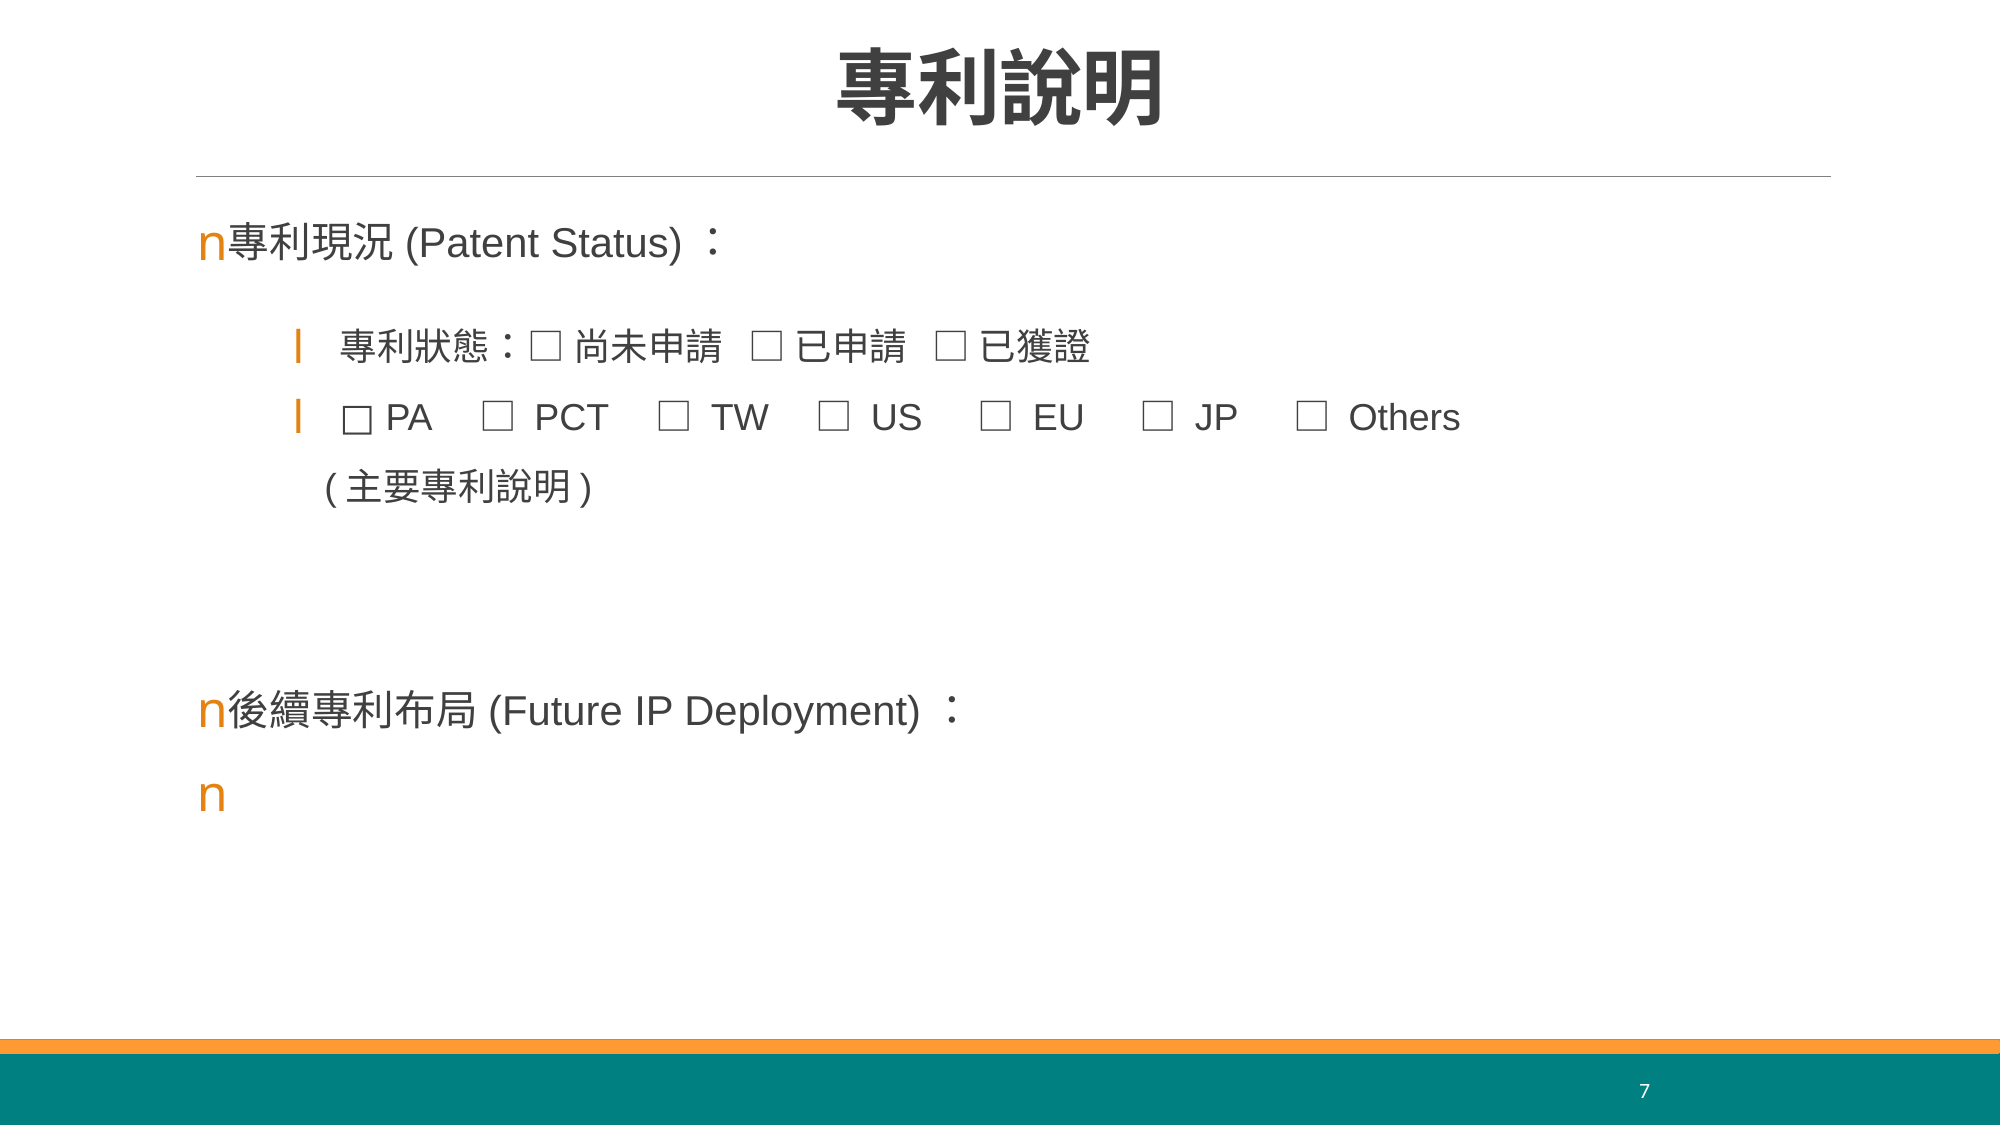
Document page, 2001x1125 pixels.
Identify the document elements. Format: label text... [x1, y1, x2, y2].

text_box <編號> [1624, 1059, 1840, 1120]
list 專利現況(Patent Status)： 專利狀態：□ 尚未申請 □ 已申請 □ 已獲證 □ PA □ PCT □ TW □ US □ EU □ JP □ Others (主要專利說明) 後續專利布局(Future IP Deployment)： [196, 208, 1509, 999]
text_box 專利說明 [381, 0, 1619, 144]
